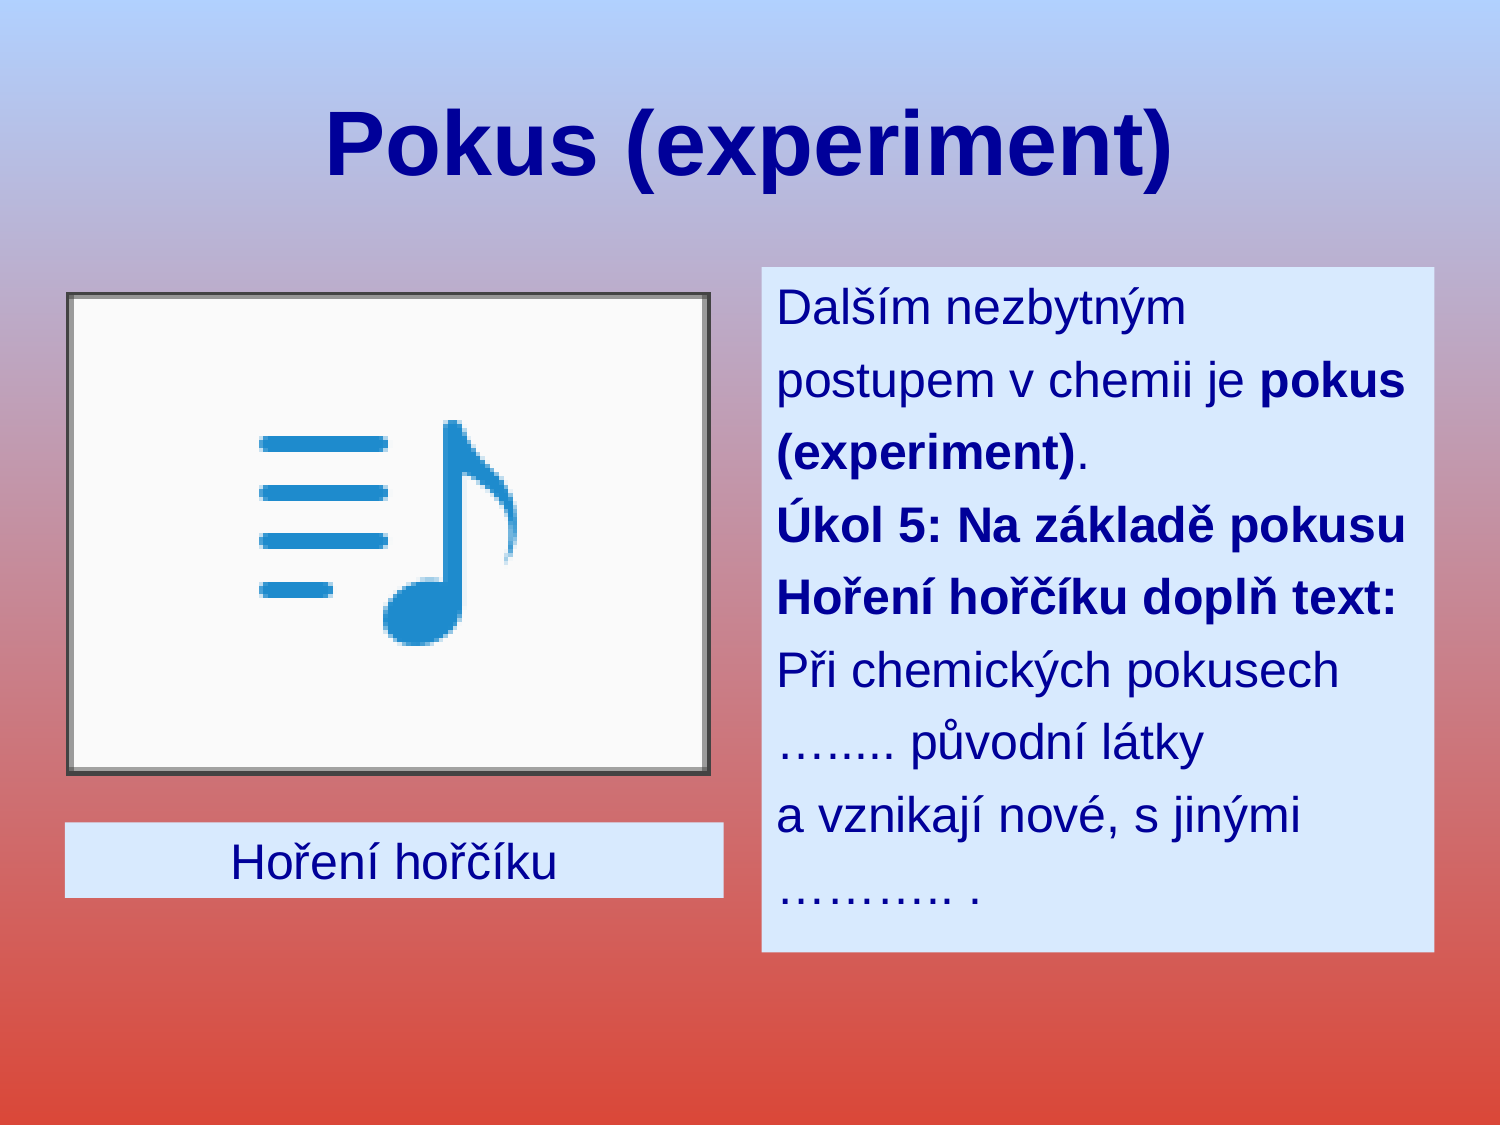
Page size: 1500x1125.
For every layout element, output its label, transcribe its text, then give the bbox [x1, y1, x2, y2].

text_box Hoření hořčíku [64, 822, 724, 898]
text_box [64, 290, 713, 777]
title Pokus (experiment) [75, 45, 1426, 233]
list Dalším nezbytným postupem v chemii je pokus (experiment). Úkol 5: Na základě pokusu Hoření hořčíku doplň text: Při chemických pokusech …..... původní látky a vznikají nové, s jinými ……….. . [761, 267, 1435, 953]
